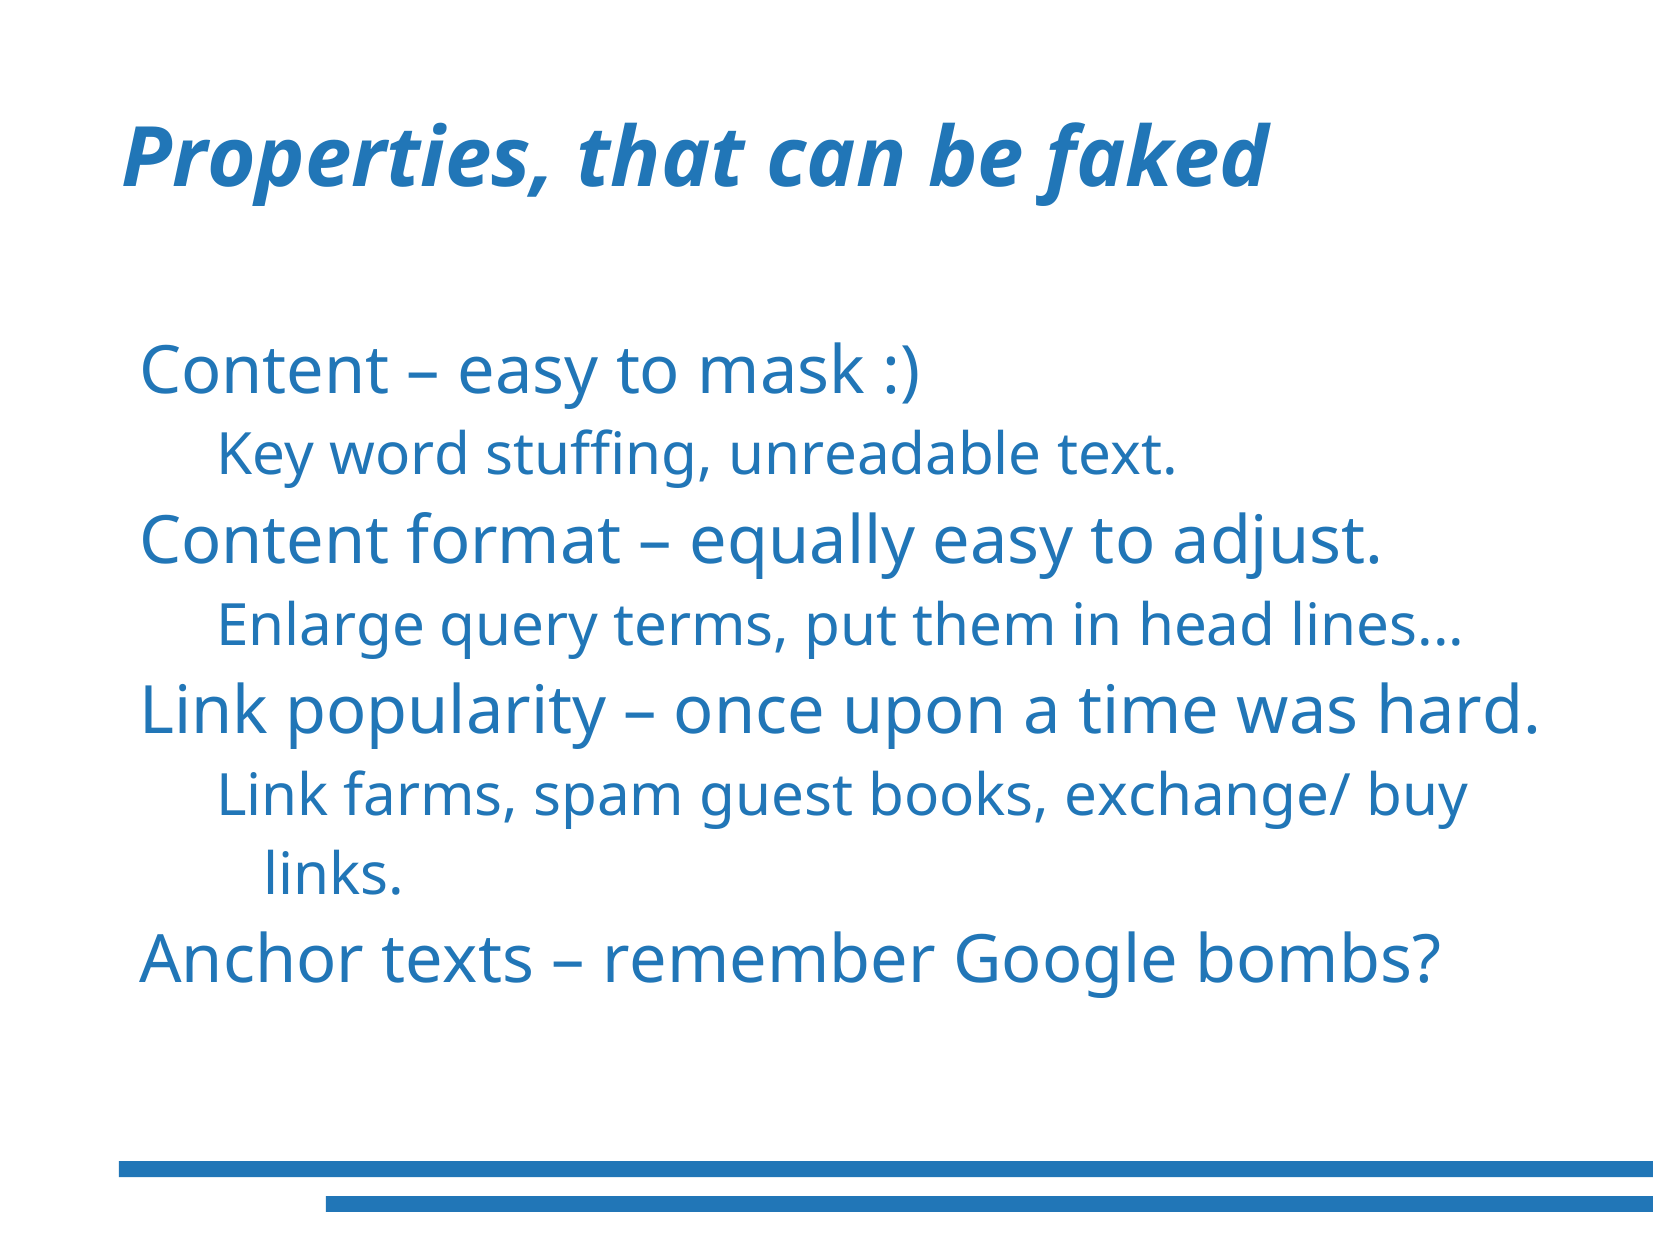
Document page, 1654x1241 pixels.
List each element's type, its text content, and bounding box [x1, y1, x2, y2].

list Content – easy to mask :) Key word stuffing, unreadable text. Content format – equally easy to adjust. Enlarge query terms, put them in head lines... Link popularity – once upon a time was hard. Link farms, spam guest books, exchange/ buy links. Anchor texts – remember Google bombs? [121, 322, 1561, 1133]
title Properties, that can be faked [121, 50, 1534, 258]
